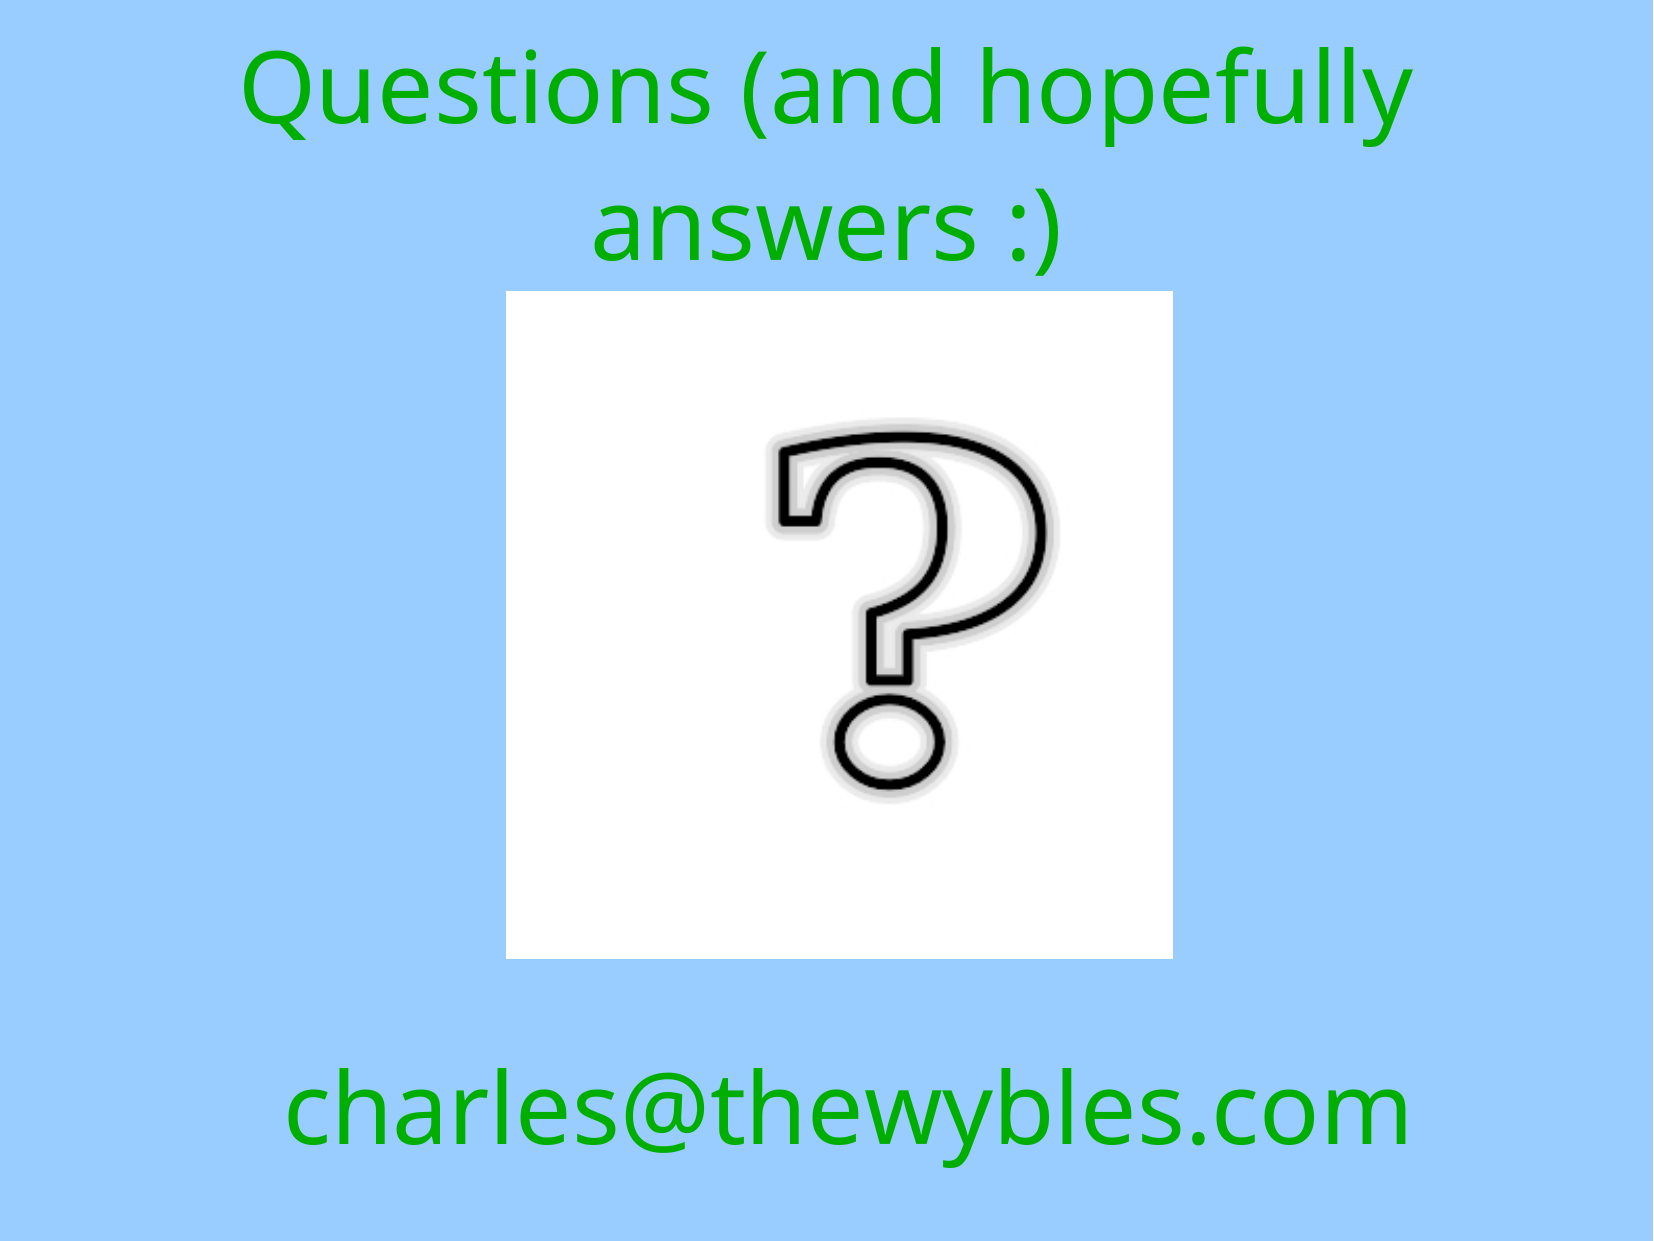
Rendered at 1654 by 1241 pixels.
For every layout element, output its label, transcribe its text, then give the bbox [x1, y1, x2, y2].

text_box charles@thewybles.com [37, 1050, 1653, 1162]
picture [506, 291, 1173, 959]
title Questions (and hopefully answers :) [82, 41, 1571, 265]
